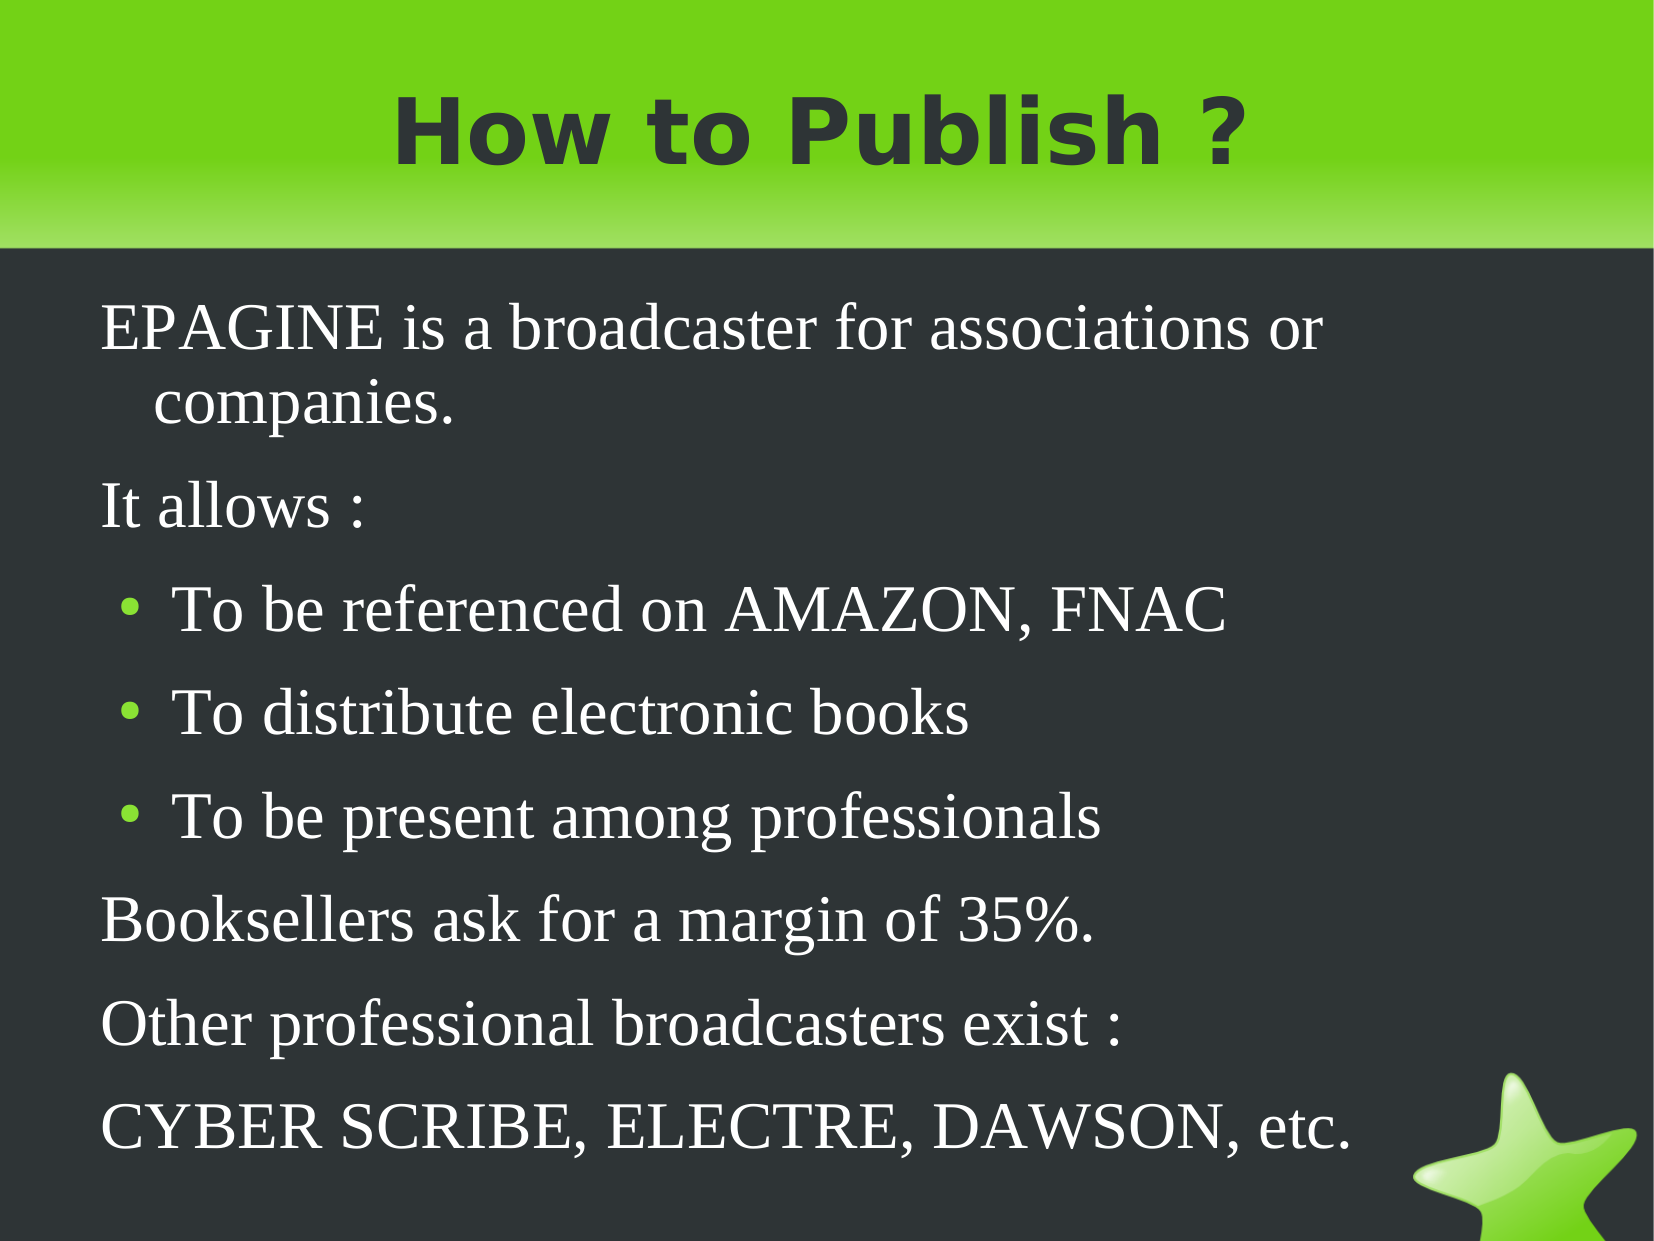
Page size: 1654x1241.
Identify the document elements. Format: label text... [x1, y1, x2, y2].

picture [0, 0, 1654, 1241]
list EPAGINE is a broadcaster for associations or companies. It allows : To be referenced on AMAZON, FNAC To distribute electronic books To be present among professionals Booksellers ask for a margin of 35%. Other professional broadcasters exist : CYBER SCRIBE, ELECTRE, DAWSON, etc. [82, 290, 1571, 1225]
title How to Publish ? [76, 36, 1565, 229]
